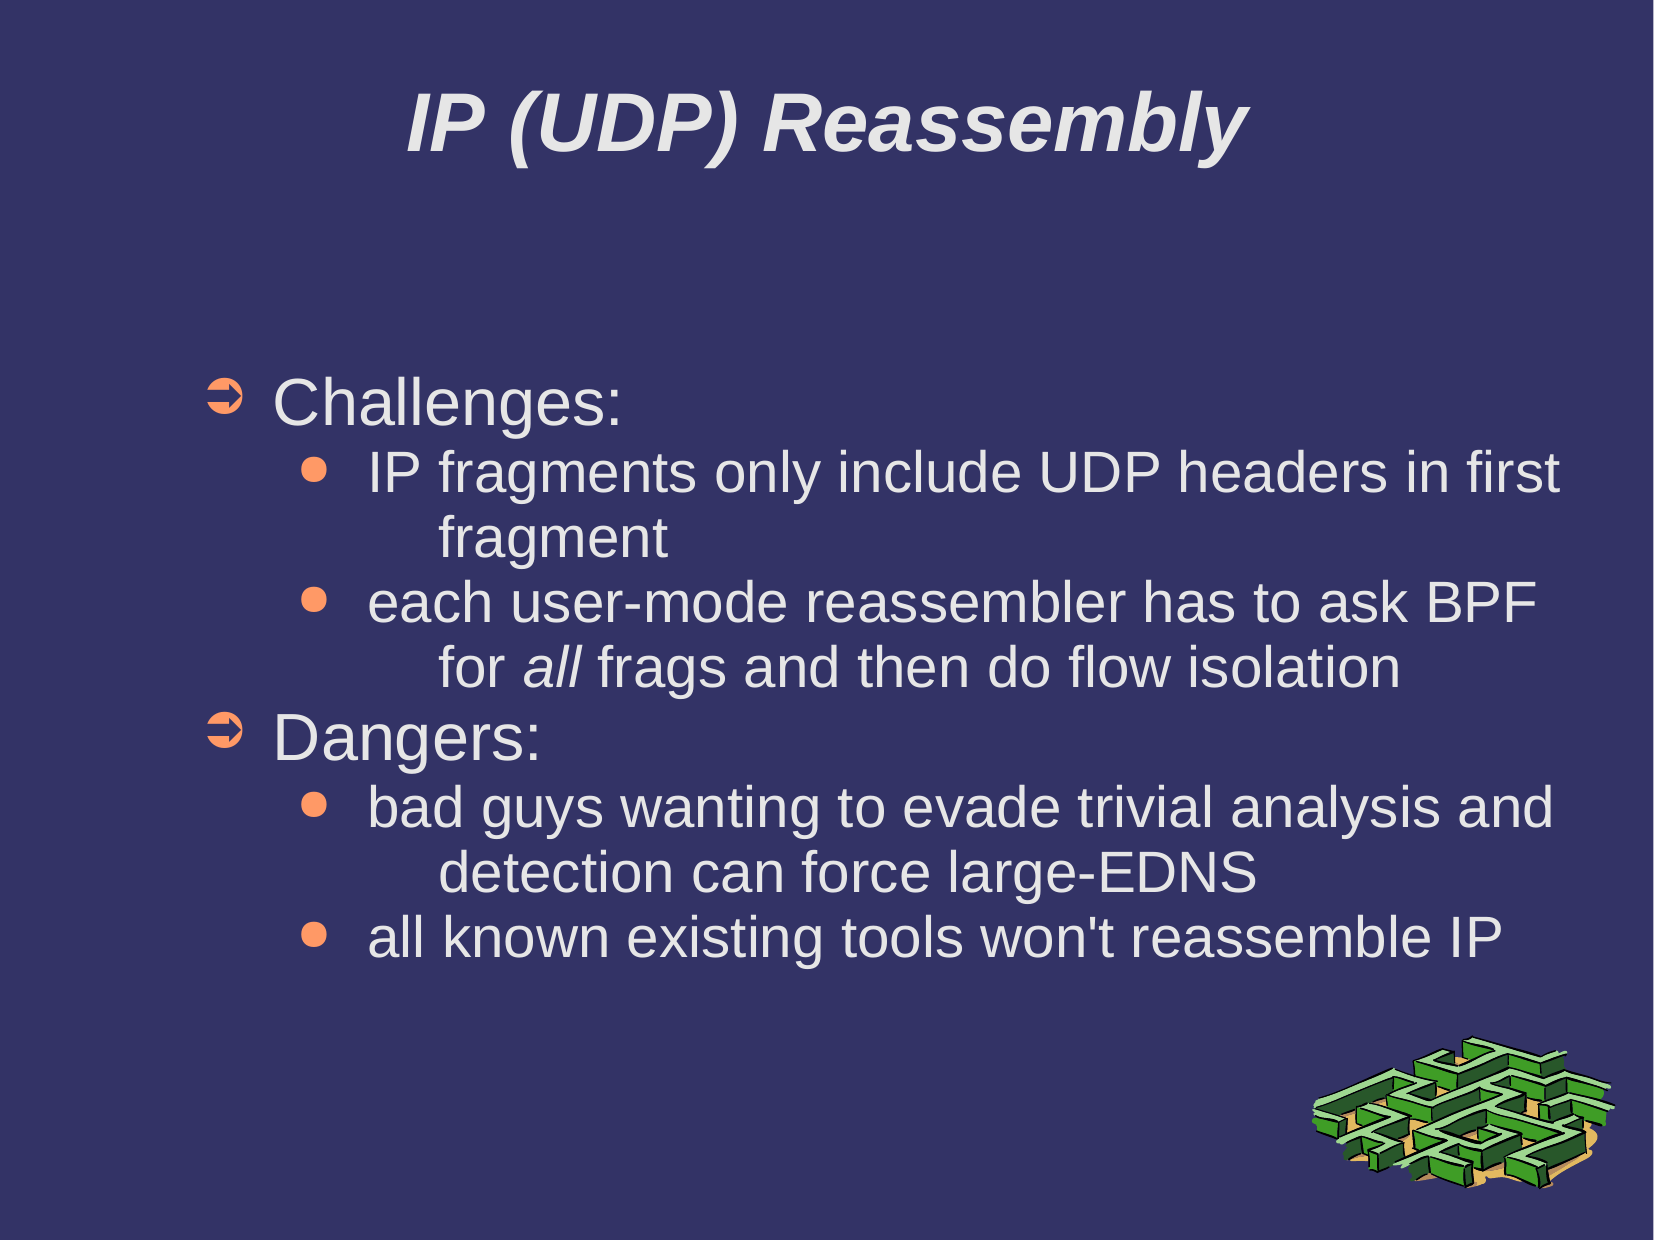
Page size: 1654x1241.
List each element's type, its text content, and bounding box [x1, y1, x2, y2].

title IP (UDP) Reassembly [121, 19, 1534, 227]
list Challenges: IP fragments only include UDP headers in first fragment each user-mode reassembler has to ask BPF for all frags and then do flow isolation Dangers: bad guys wanting to evade trivial analysis and detection can force large-EDNS all known existing tools won't reassemble IP [178, 364, 1570, 1147]
